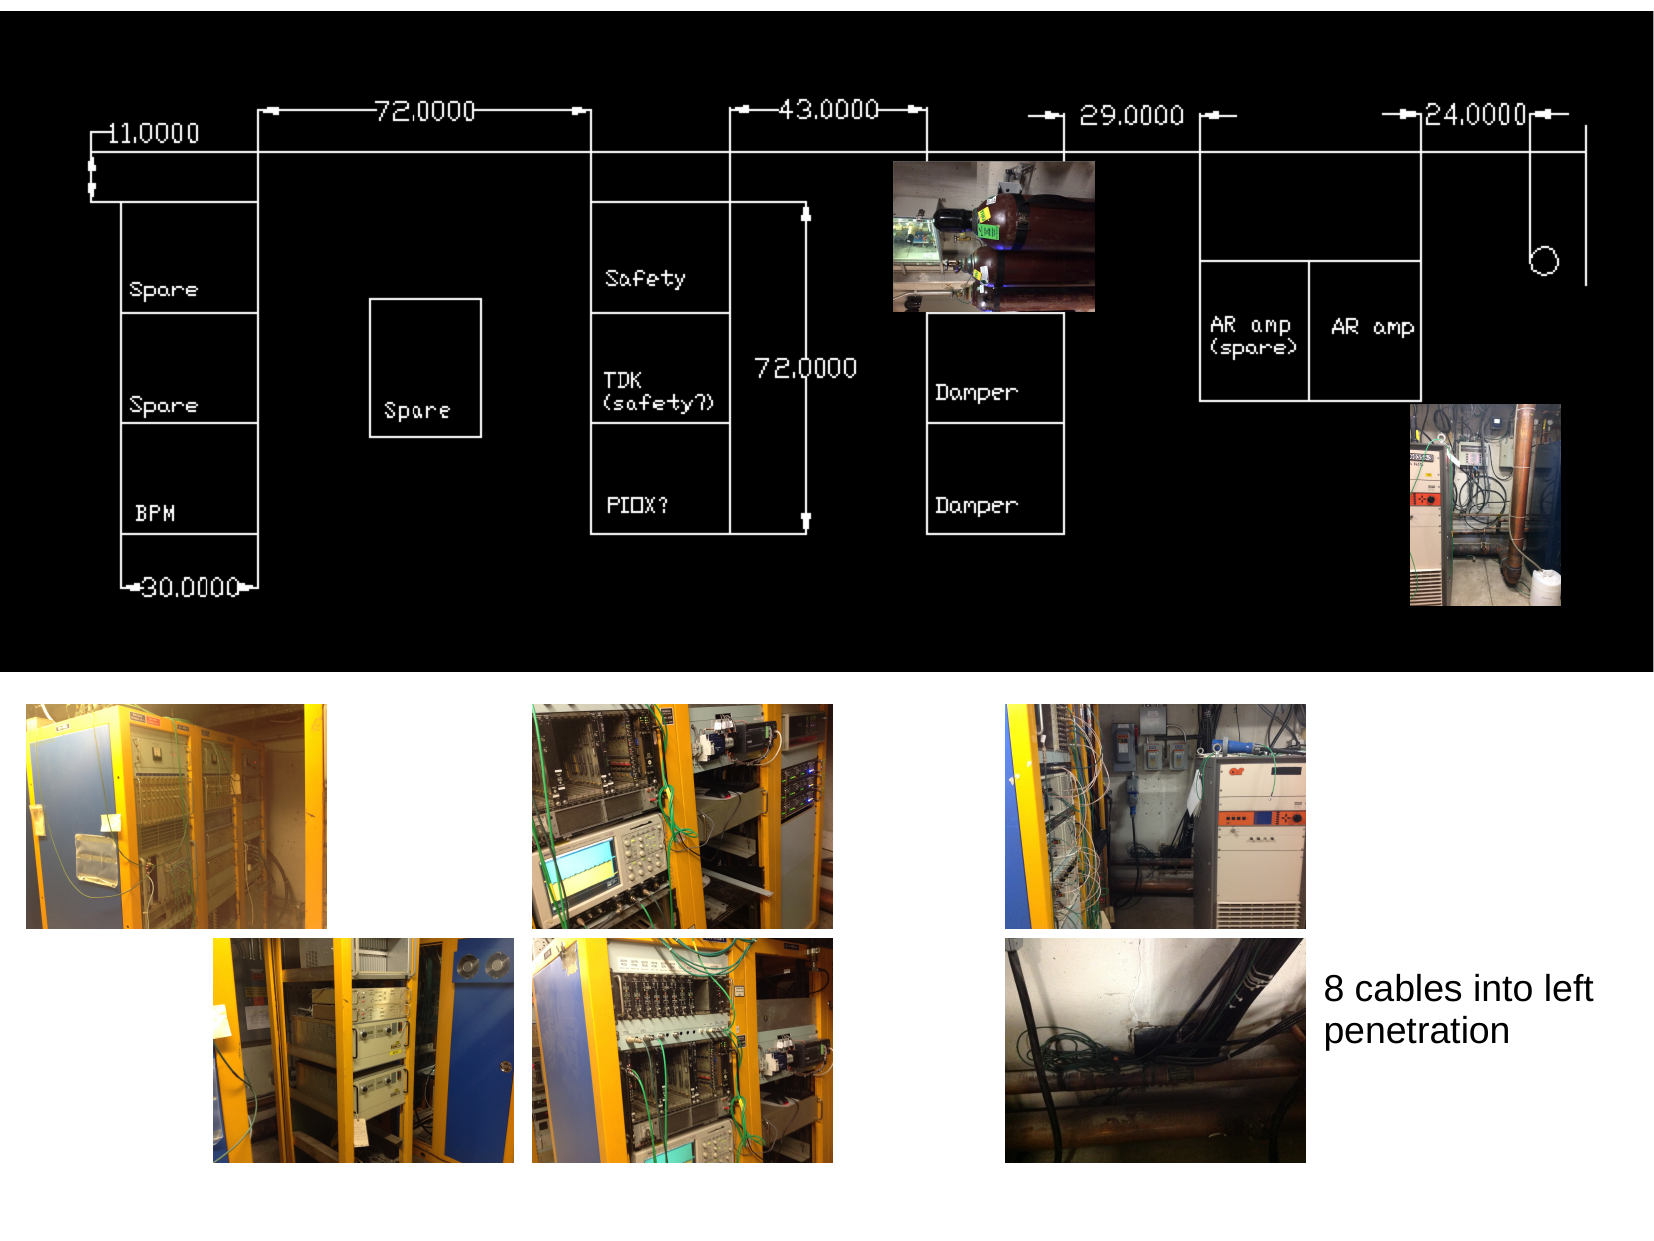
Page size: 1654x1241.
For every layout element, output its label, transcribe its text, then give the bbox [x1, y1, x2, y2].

picture [532, 704, 833, 929]
picture [1005, 938, 1306, 1163]
picture [213, 938, 514, 1163]
picture [1005, 704, 1306, 929]
picture [532, 938, 833, 1163]
picture [0, 11, 1654, 672]
text_box 8 cables into left penetration [1308, 959, 1621, 1100]
picture [26, 704, 327, 929]
